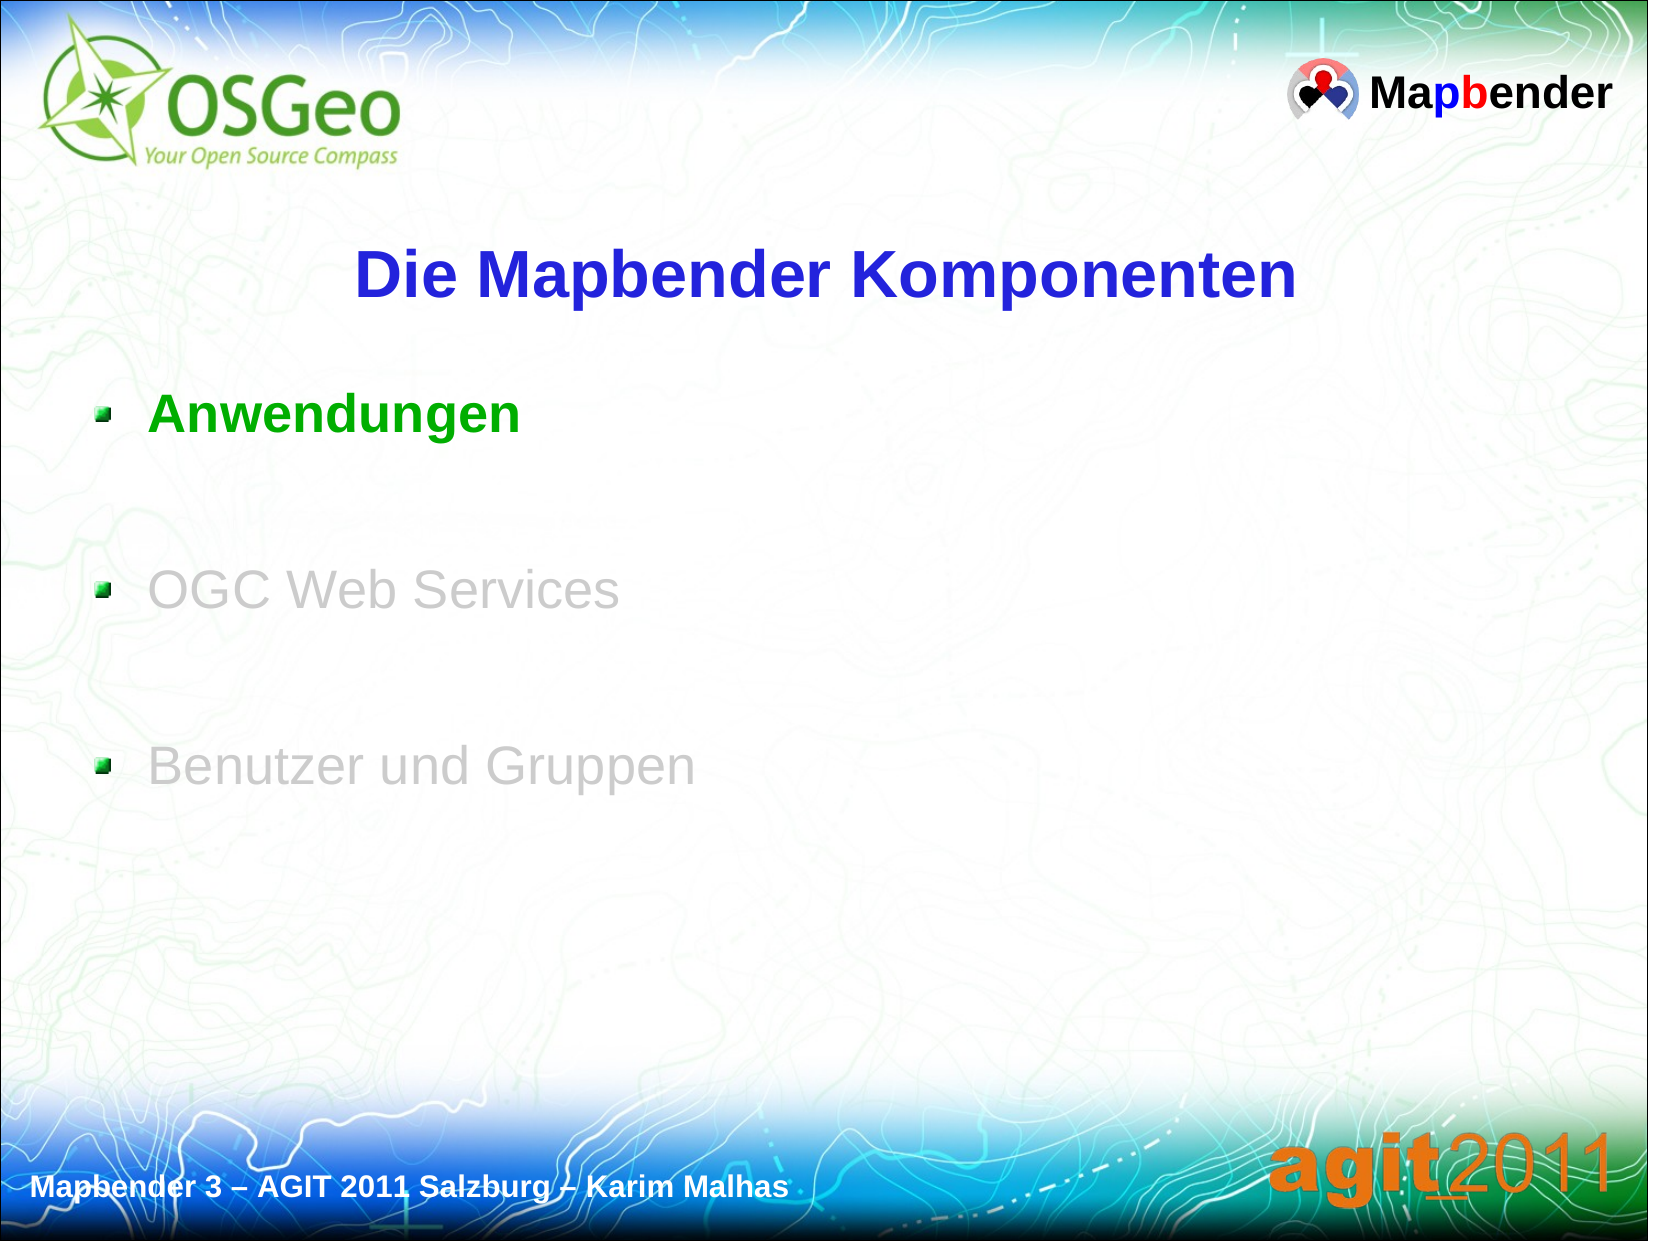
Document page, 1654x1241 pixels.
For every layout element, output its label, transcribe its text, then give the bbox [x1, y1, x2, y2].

list Anwendungen OGC Web Services Benutzer und Gruppen [76, 383, 1565, 1188]
picture [1, 1, 1647, 1240]
title Die Mapbender Komponenten [82, 208, 1571, 342]
